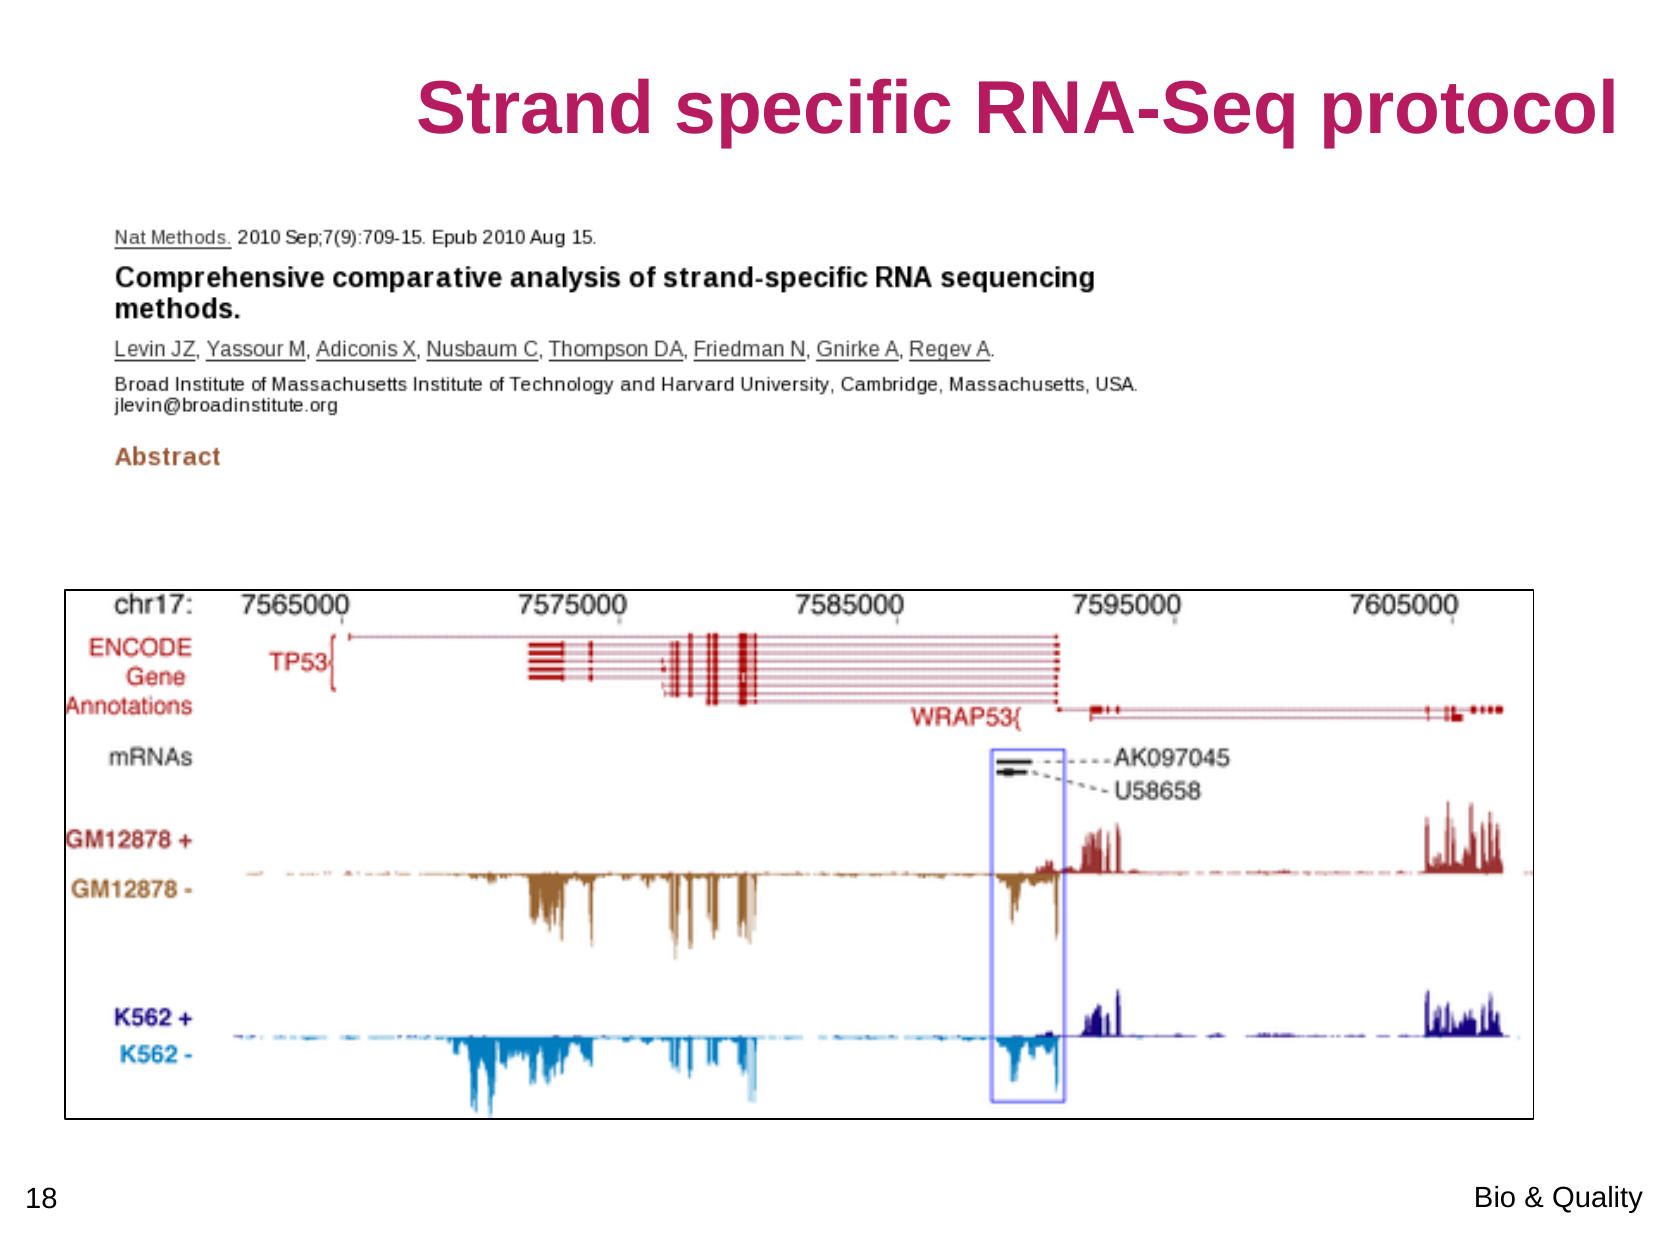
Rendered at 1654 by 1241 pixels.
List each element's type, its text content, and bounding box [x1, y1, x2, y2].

text_box Strand specific RNA-Seq protocol [156, 58, 1642, 148]
picture [65, 590, 1533, 1119]
picture [101, 220, 1156, 469]
